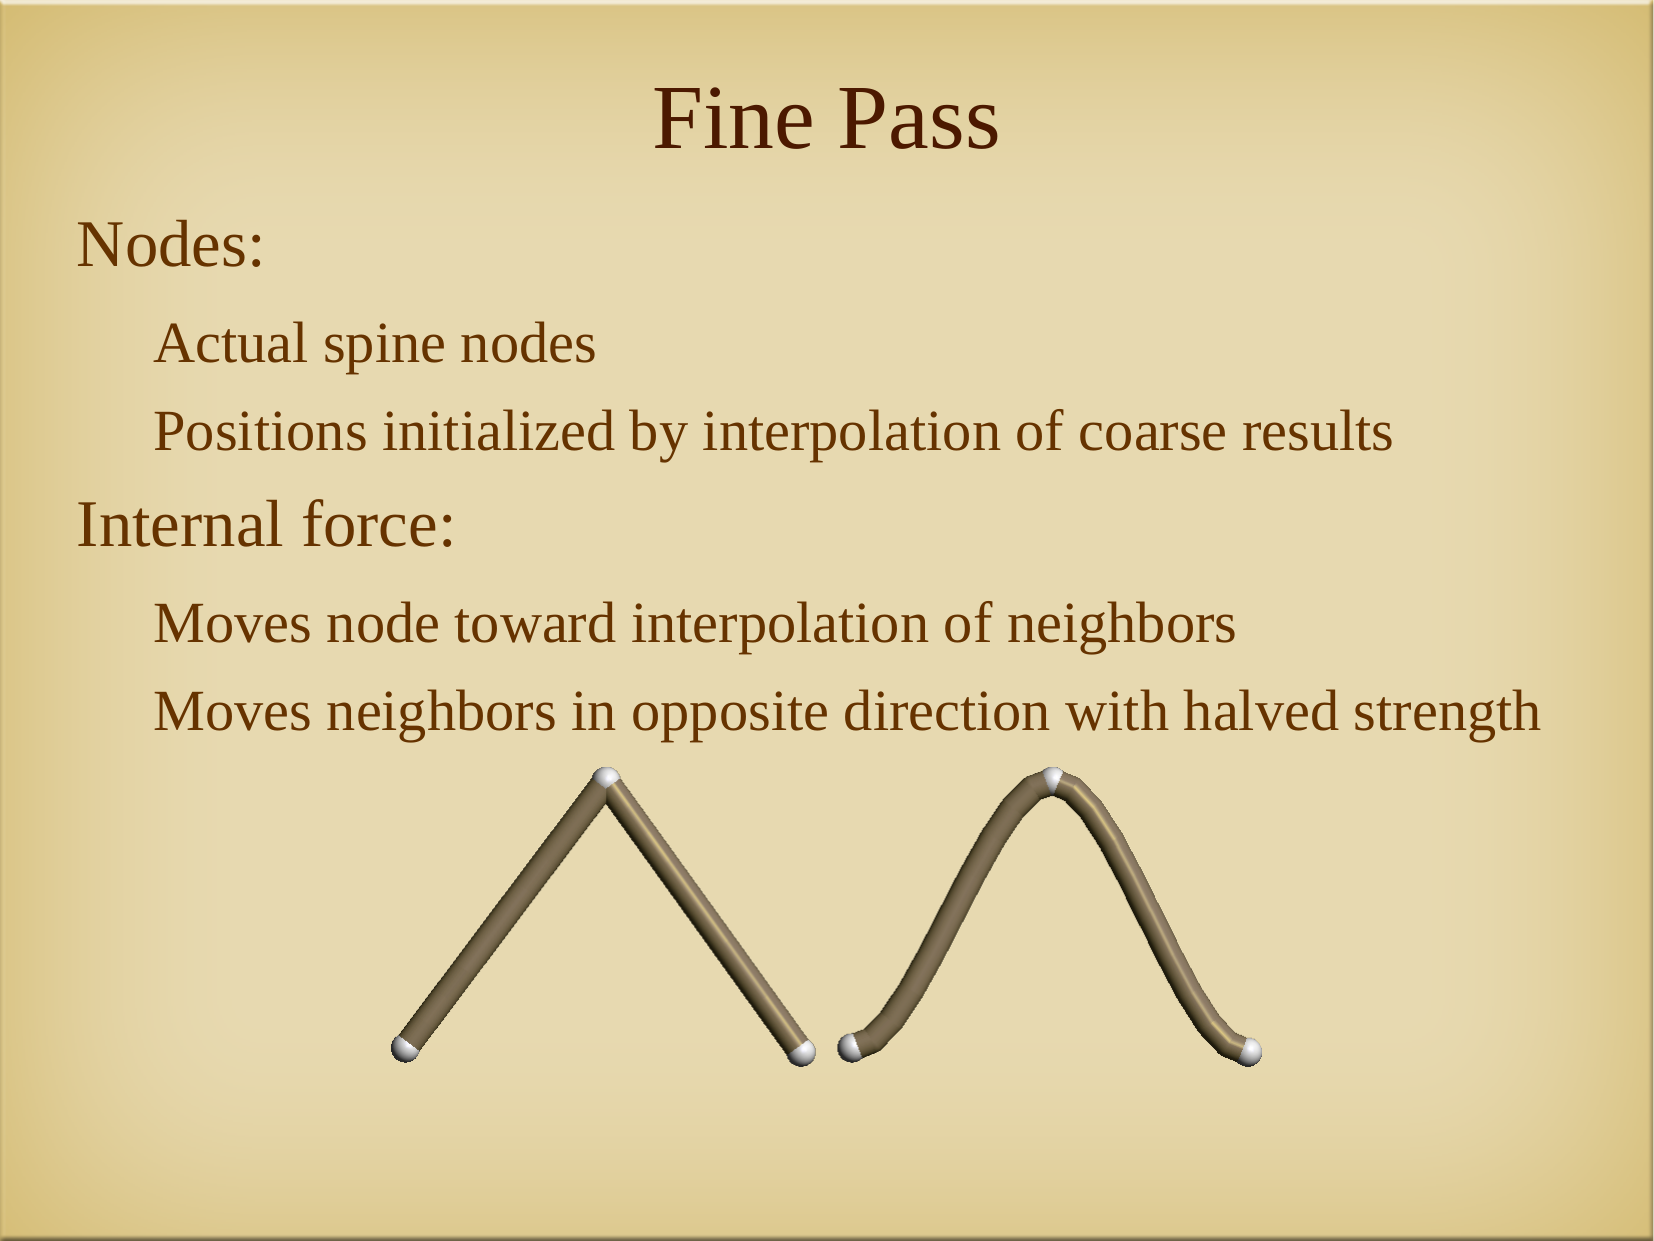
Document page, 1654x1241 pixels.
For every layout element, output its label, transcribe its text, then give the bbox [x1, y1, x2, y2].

list Nodes: Actual spine nodes Positions initialized by interpolation of coarse results Internal force: Moves node toward interpolation of neighbors Moves neighbors in opposite direction with halved strength [59, 206, 1595, 1182]
picture [0, 0, 1654, 1241]
title Fine Pass [59, 58, 1595, 178]
